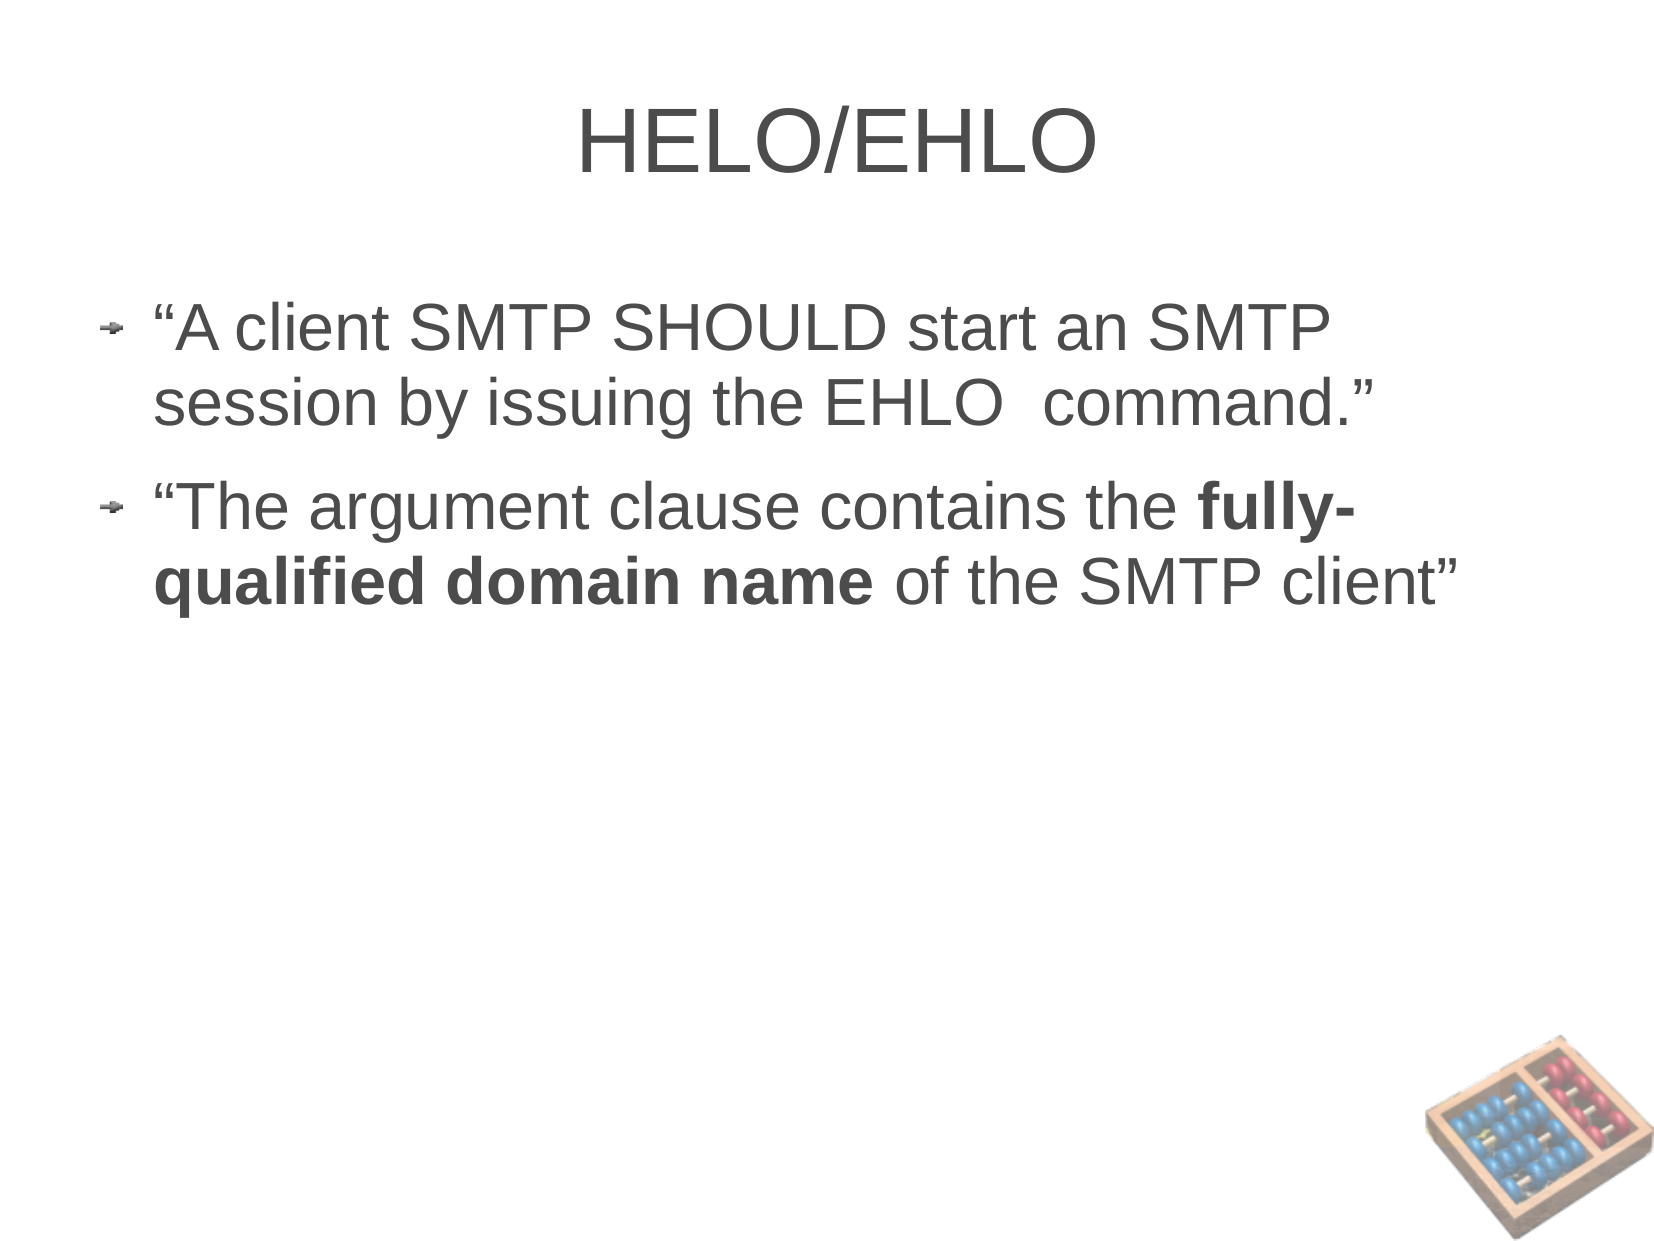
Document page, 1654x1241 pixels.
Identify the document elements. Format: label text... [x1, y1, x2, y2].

title HELO/EHLO [75, 37, 1601, 245]
list “A client SMTP SHOULD start an SMTP session by issuing the EHLO command.” “The argument clause contains the fully-qualified domain name of the SMTP client” [82, 290, 1571, 1109]
